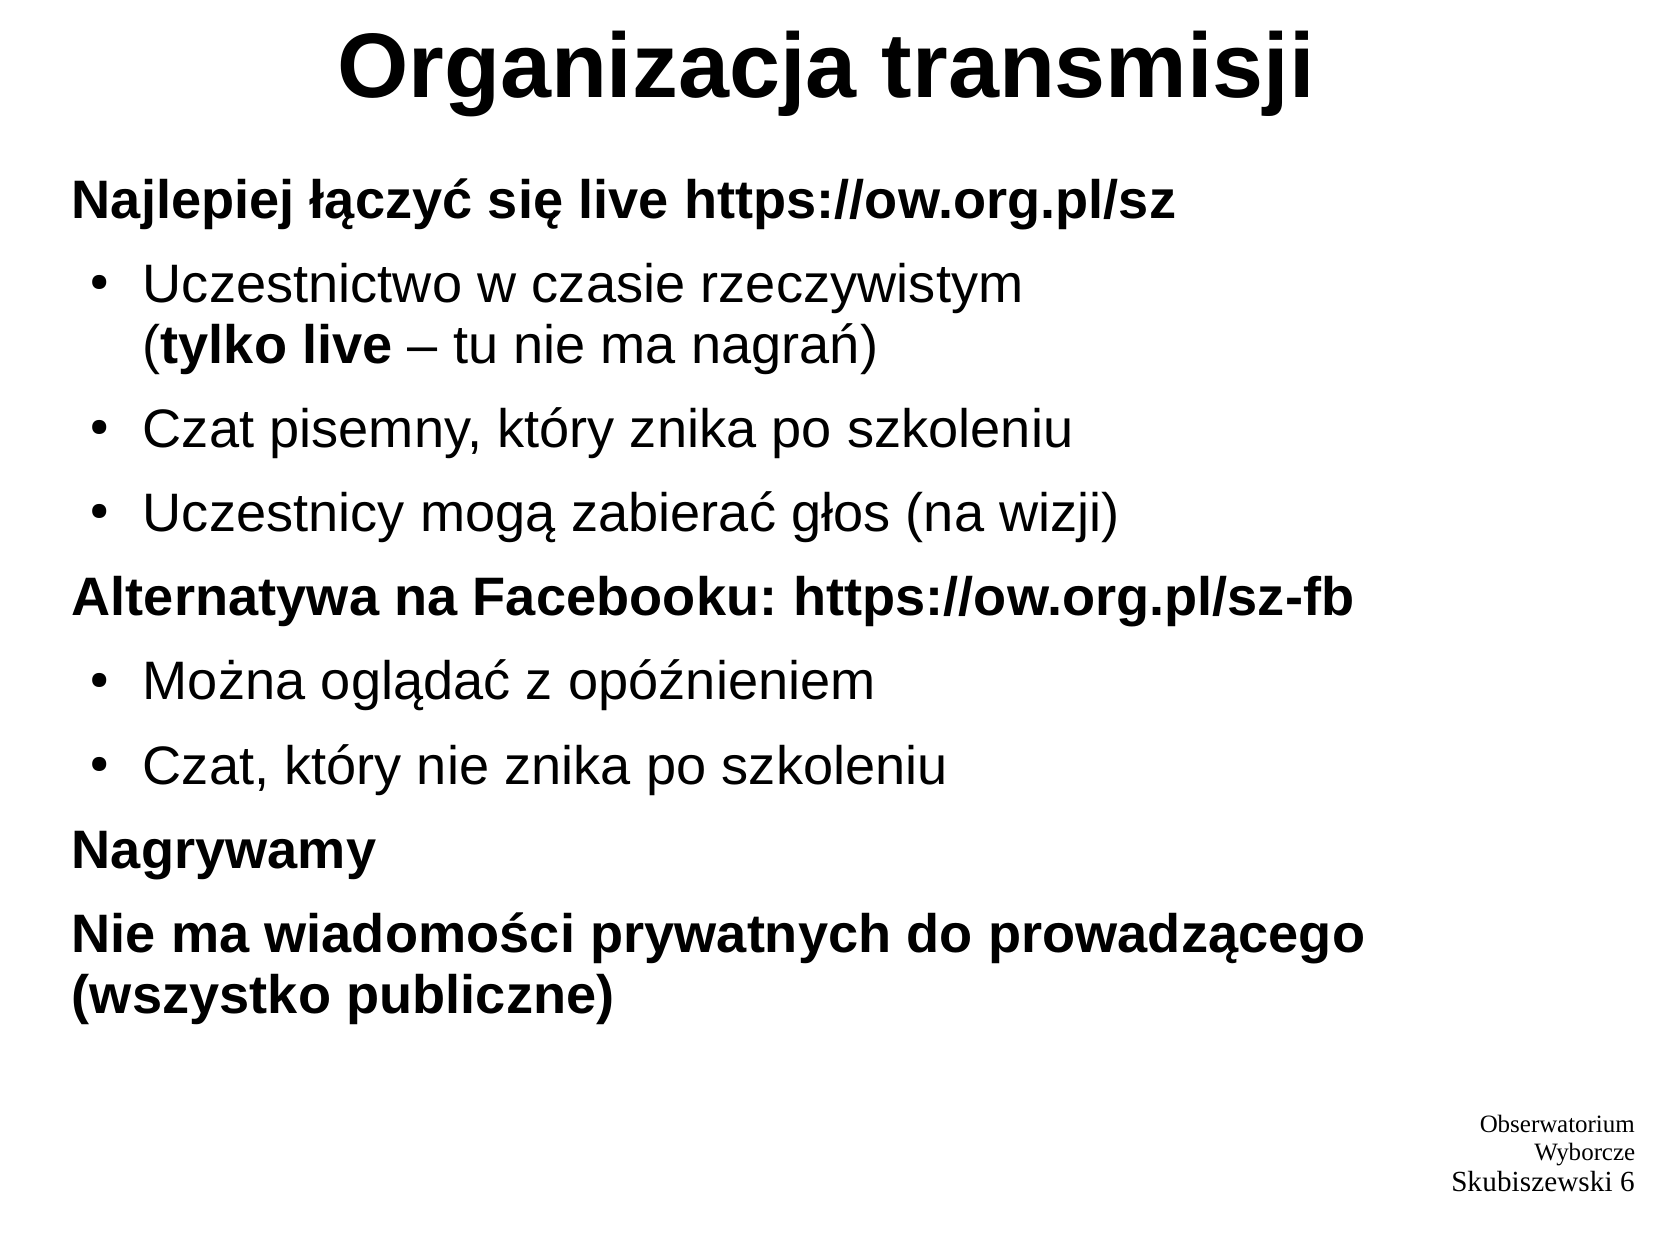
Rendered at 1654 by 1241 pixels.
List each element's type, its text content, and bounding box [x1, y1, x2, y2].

subtitle Najlepiej łączyć się live https://ow.org.pl/sz Uczestnictwo w czasie rzeczywistym (tylko live – tu nie ma nagrań) Czat pisemny, który znika po szkoleniu Uczestnicy mogą zabierać głos (na wizji) Alternatywa na Facebooku: https://ow.org.pl/sz-fb Można oglądać z opóźnieniem Czat, który nie znika po szkoleniu Nagrywamy Nie ma wiadomości prywatnych do prowadzącego (wszystko publiczne) [71, 169, 1561, 1171]
title Organizacja transmisji [82, 15, 1571, 223]
